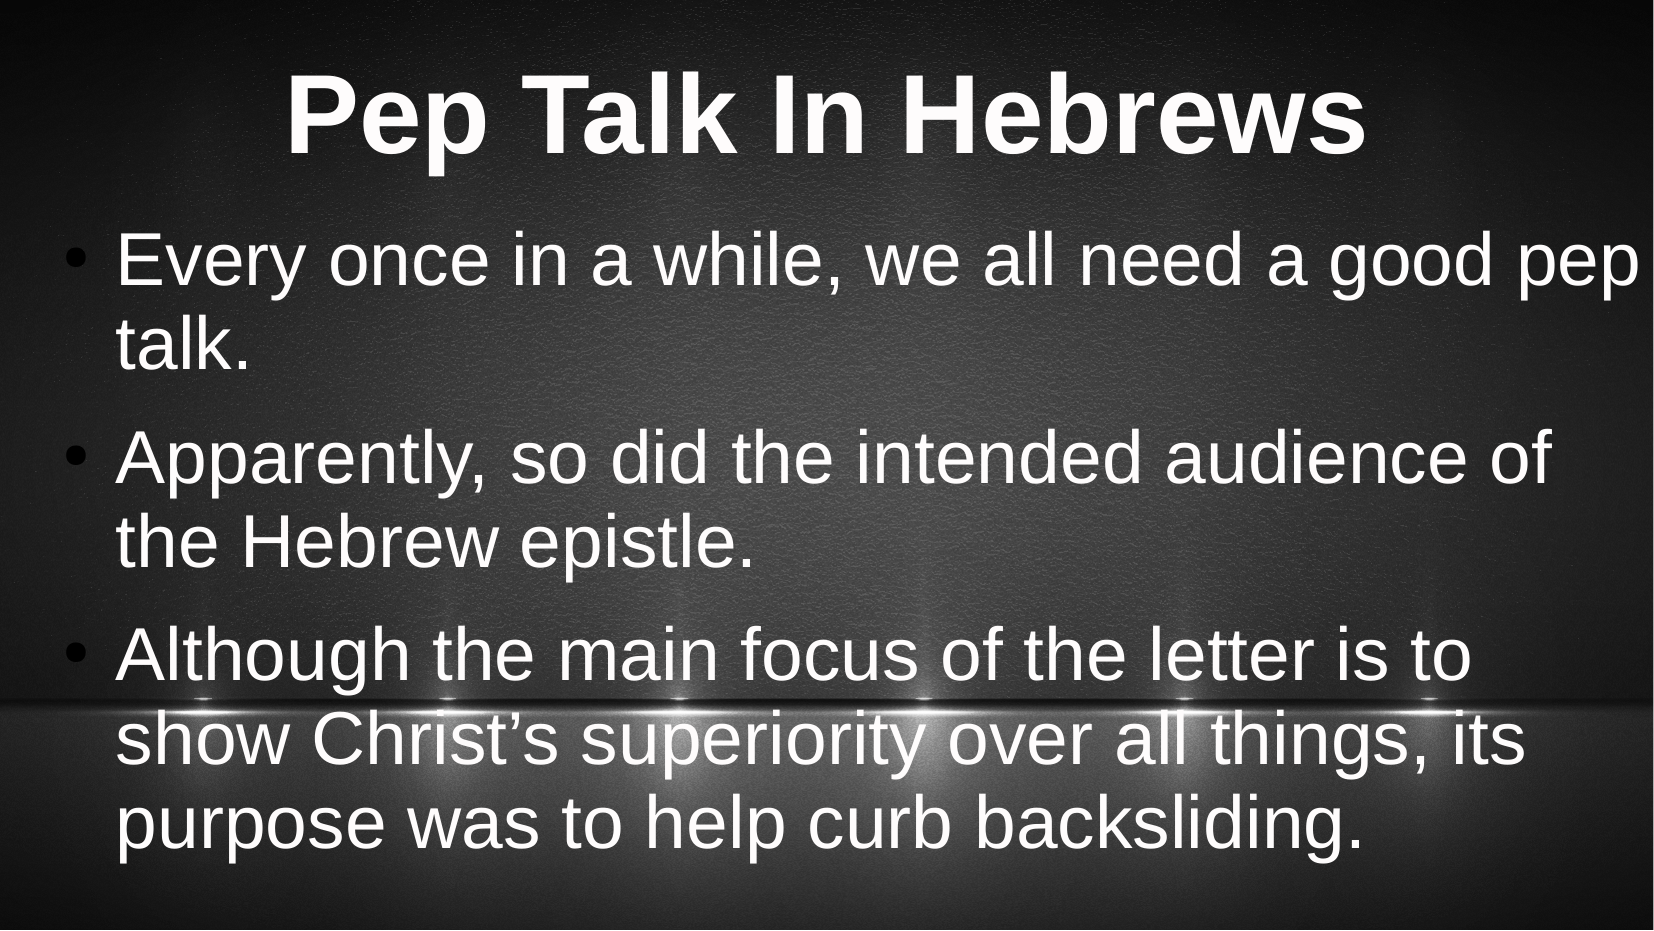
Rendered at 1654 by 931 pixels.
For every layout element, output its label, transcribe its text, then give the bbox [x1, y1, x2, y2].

list Every once in a while, we all need a good pep talk. Apparently, so did the intended audience of the Hebrew epistle. Although the main focus of the letter is to show Christ’s superiority over all things, its purpose was to help curb backsliding. [45, 217, 1654, 901]
title Pep Talk In Hebrews [82, 37, 1571, 193]
picture [0, 0, 1654, 930]
